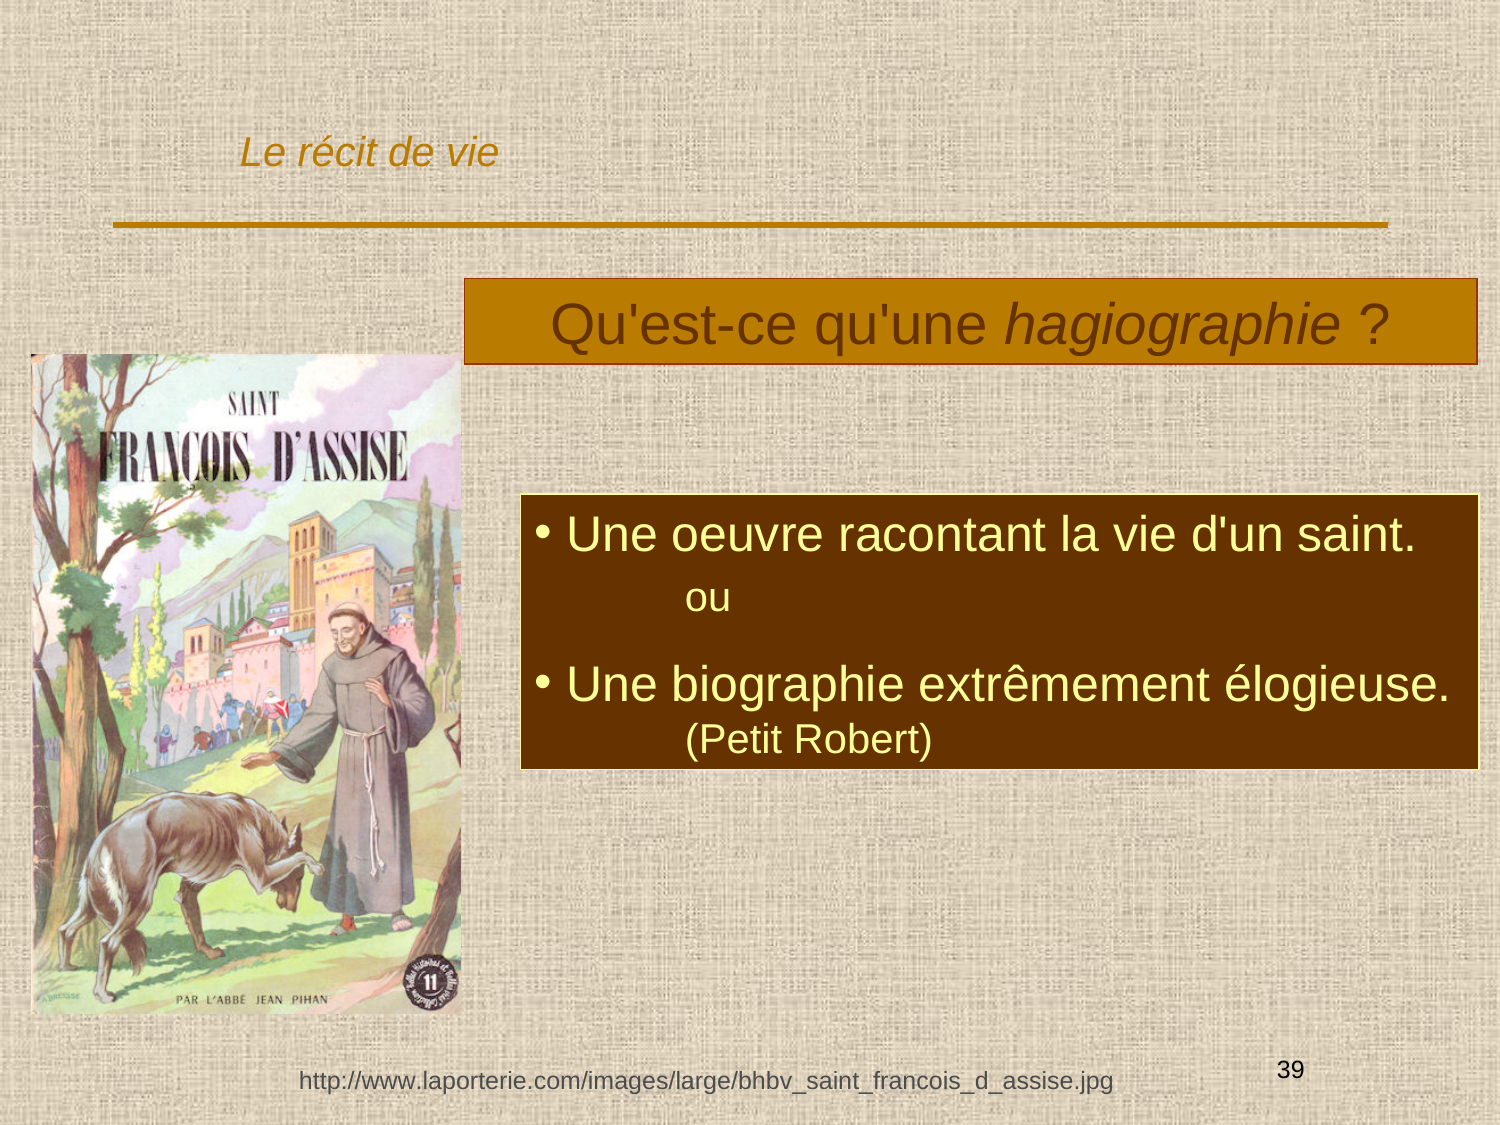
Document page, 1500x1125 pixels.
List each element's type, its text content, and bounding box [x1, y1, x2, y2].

text_box http://www.laporterie.com/images/large/bhbv_saint_francois_d_assise.jpg [284, 1056, 1239, 1102]
text_box Une oeuvre racontant la vie d'un saint. ou Une biographie extrêmement élogieuse. (Petit Robert) [520, 493, 1479, 770]
picture [0, 0, 1500, 1125]
text_box Qu'est-ce qu'une hagiographie ? [464, 278, 1478, 364]
text_box Le récit de vie [224, 116, 515, 183]
